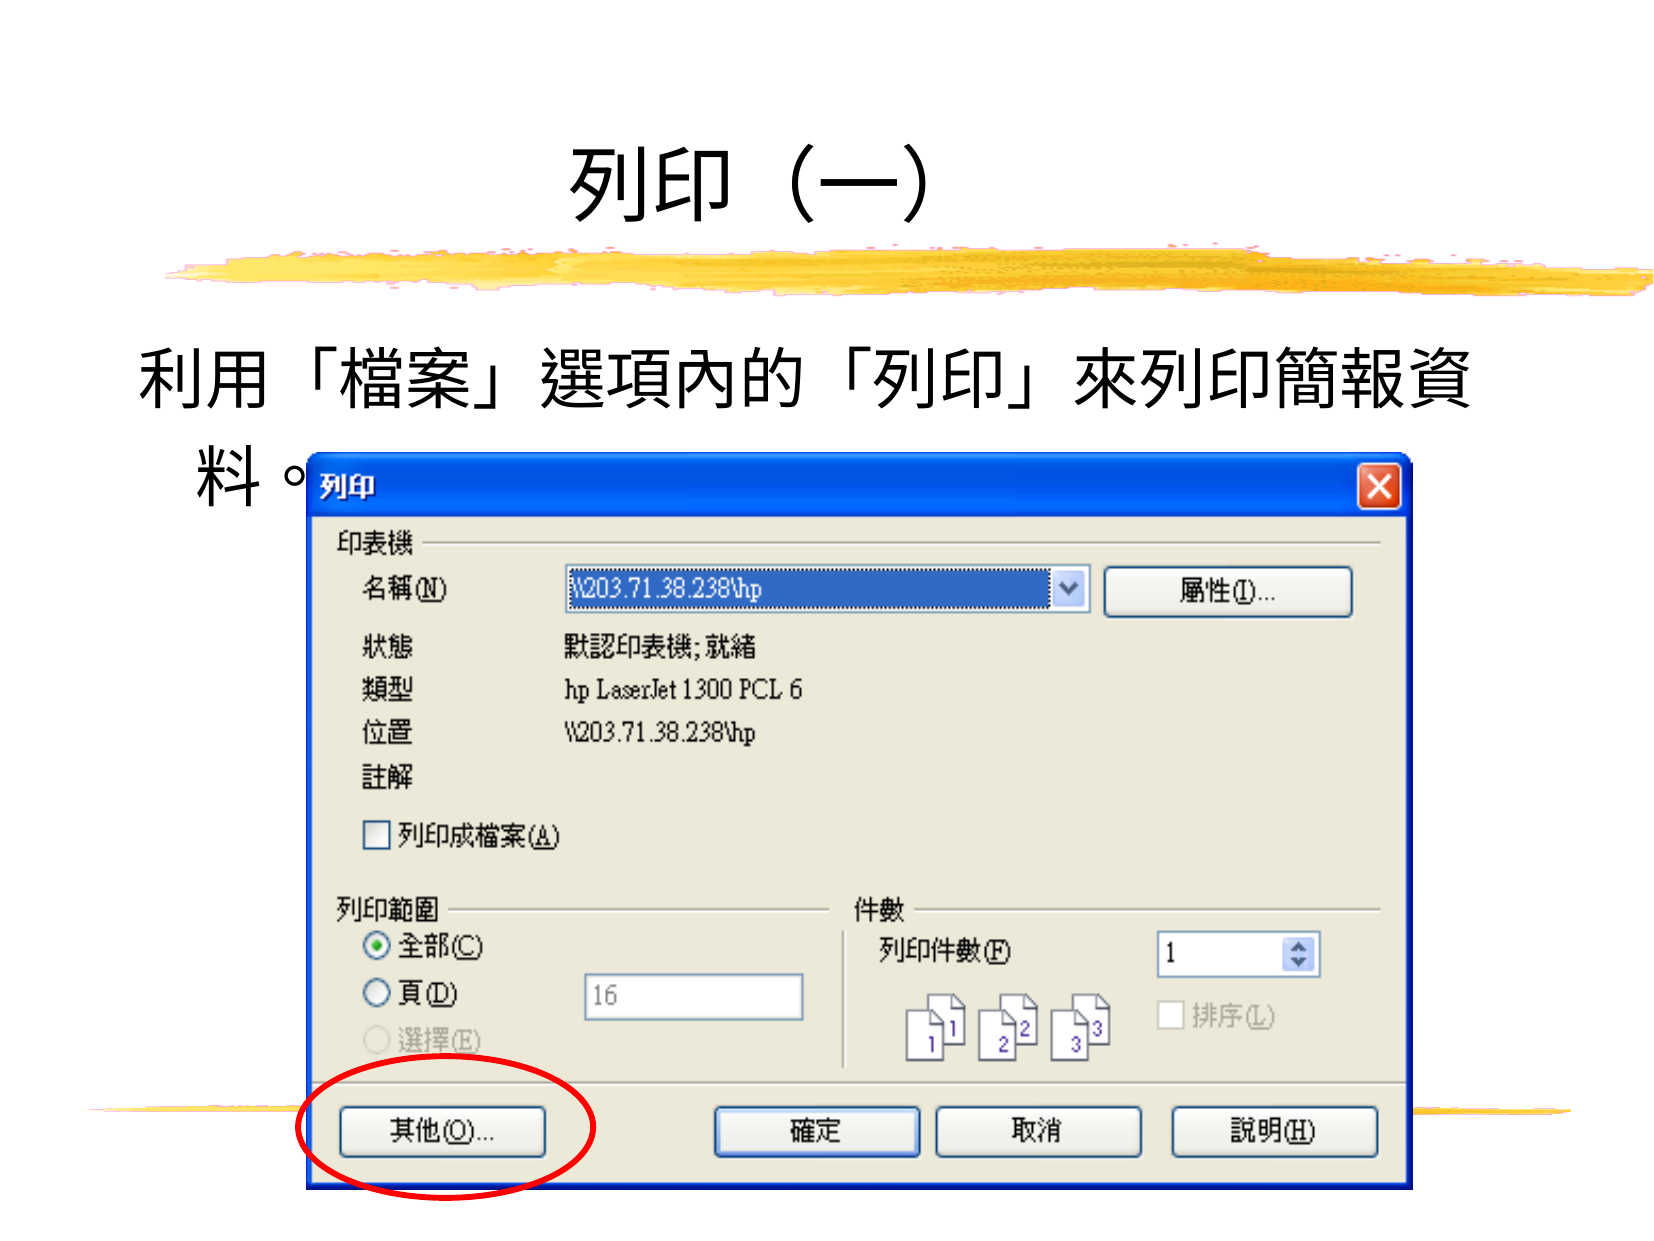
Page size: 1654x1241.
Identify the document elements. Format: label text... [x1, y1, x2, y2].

picture [306, 1157, 363, 1190]
picture [82, 1102, 303, 1117]
picture [165, 237, 1654, 308]
list 利用「檔案」選項內的「列印」來列印簡報資料。 [124, 316, 1530, 497]
picture [304, 1060, 590, 1190]
title 列印（一） [73, 41, 1479, 249]
picture [306, 452, 1571, 1190]
